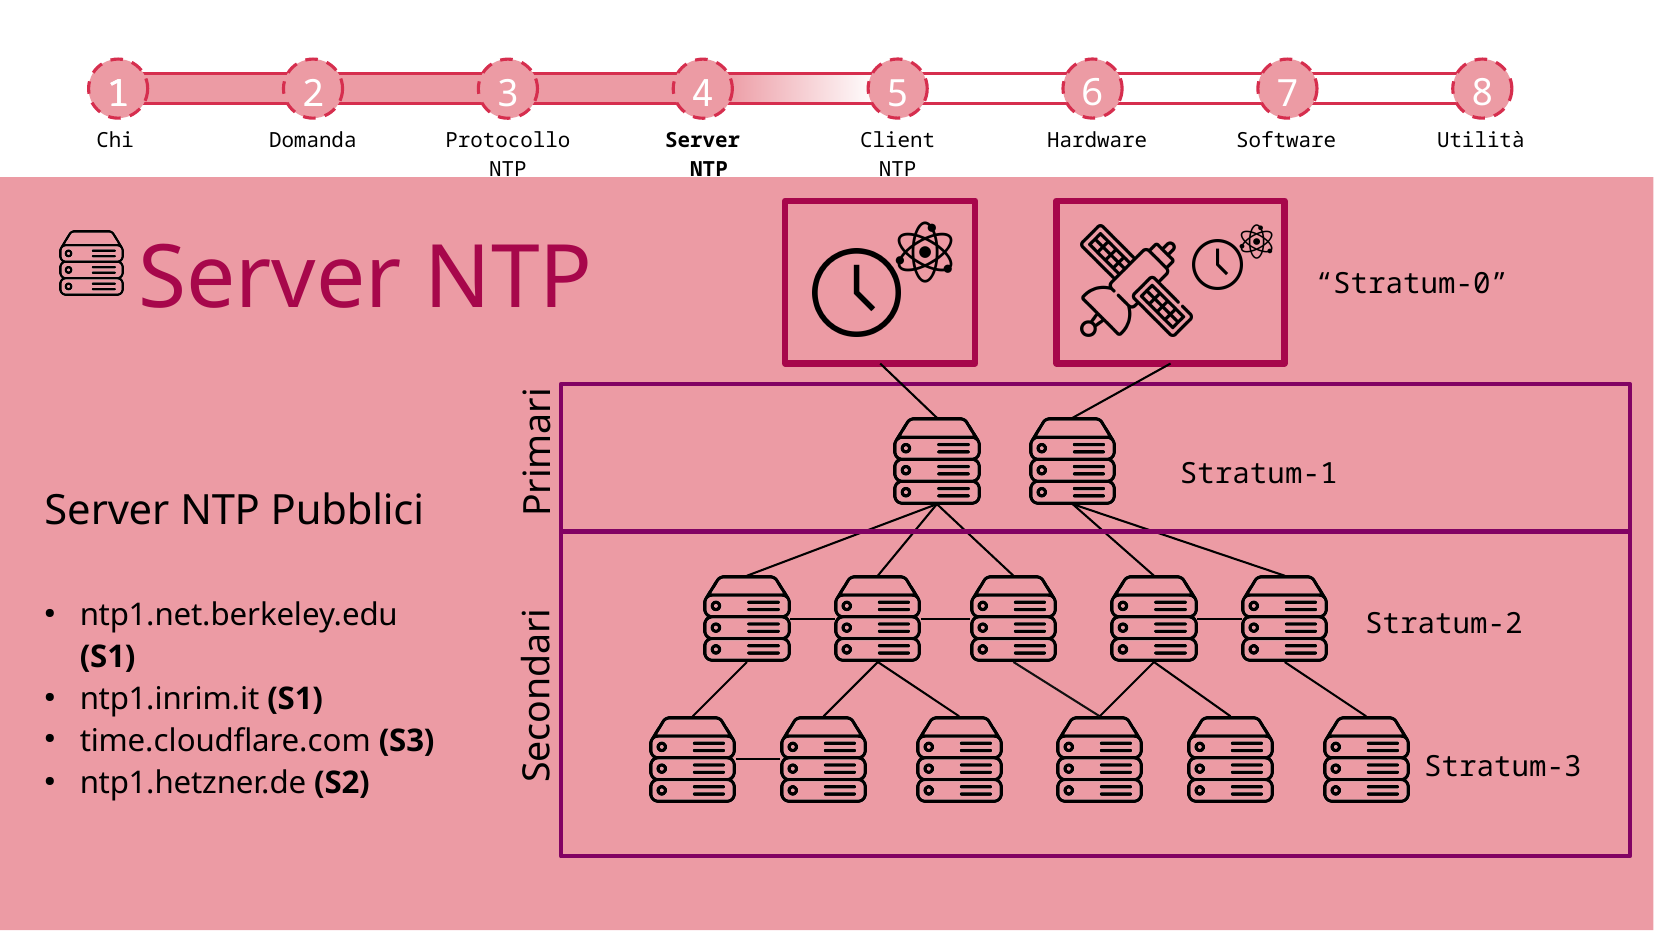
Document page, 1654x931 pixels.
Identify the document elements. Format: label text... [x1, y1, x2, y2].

text_box Protocollo NTP [419, 118, 597, 183]
text_box [148, 75, 283, 102]
text_box Stratum-3 [1409, 738, 1654, 793]
text_box [881, 534, 1010, 618]
picture [1187, 716, 1274, 803]
text_box 6 [1062, 58, 1123, 118]
text_box [563, 386, 933, 529]
text_box [755, 534, 910, 618]
picture [1080, 224, 1274, 337]
text_box [343, 75, 478, 102]
text_box [1110, 534, 1276, 618]
text_box Chi [70, 118, 160, 158]
text_box [877, 508, 931, 529]
text_box 5 [868, 58, 928, 118]
picture [780, 716, 867, 803]
text_box 1 [88, 59, 148, 118]
text_box [0, 177, 1654, 931]
text_box [1060, 204, 1281, 360]
picture [703, 575, 791, 663]
picture [1323, 716, 1410, 803]
text_box [788, 204, 972, 360]
text_box [563, 534, 1628, 854]
text_box “Stratum-0” [1300, 255, 1565, 305]
text_box [538, 75, 673, 102]
picture [59, 230, 124, 296]
text_box [1079, 386, 1628, 529]
text_box [907, 386, 1126, 529]
text_box Stratum-2 [1350, 595, 1595, 650]
text_box Utilità [1405, 118, 1557, 158]
text_box Primari [502, 354, 562, 532]
picture [1056, 716, 1143, 803]
text_box Hardware [1021, 118, 1173, 158]
text_box 2 [283, 59, 343, 118]
text_box [1168, 534, 1628, 738]
text_box Client NTP [838, 118, 957, 183]
text_box Stratum-1 [1165, 444, 1410, 500]
text_box 4 [673, 59, 733, 118]
text_box Domanda [239, 118, 387, 158]
text_box 7 [1257, 59, 1317, 118]
text_box Server NTP [643, 118, 762, 183]
picture [916, 716, 1003, 803]
text_box [1081, 509, 1140, 529]
text_box Server NTP Pubblici ntp1.net.berkeley.edu (S1) ntp1.inrim.it (S1) time.cloudflare.com (S3) ntp1.hetzner.de (S2) [29, 472, 473, 739]
picture [970, 575, 1057, 663]
text_box 3 [478, 59, 538, 118]
text_box [696, 620, 874, 758]
picture [812, 221, 955, 337]
picture [1029, 417, 1116, 505]
picture [893, 417, 981, 505]
text_box [919, 507, 960, 529]
text_box Secondari [501, 590, 560, 798]
picture [834, 575, 921, 663]
text_box [972, 534, 1150, 714]
text_box 8 [1452, 58, 1512, 118]
picture [1241, 575, 1328, 663]
text_box Software [1210, 118, 1362, 158]
picture [649, 716, 736, 803]
text_box [733, 75, 868, 102]
picture [1110, 575, 1198, 663]
text_box Server NTP [123, 206, 650, 323]
